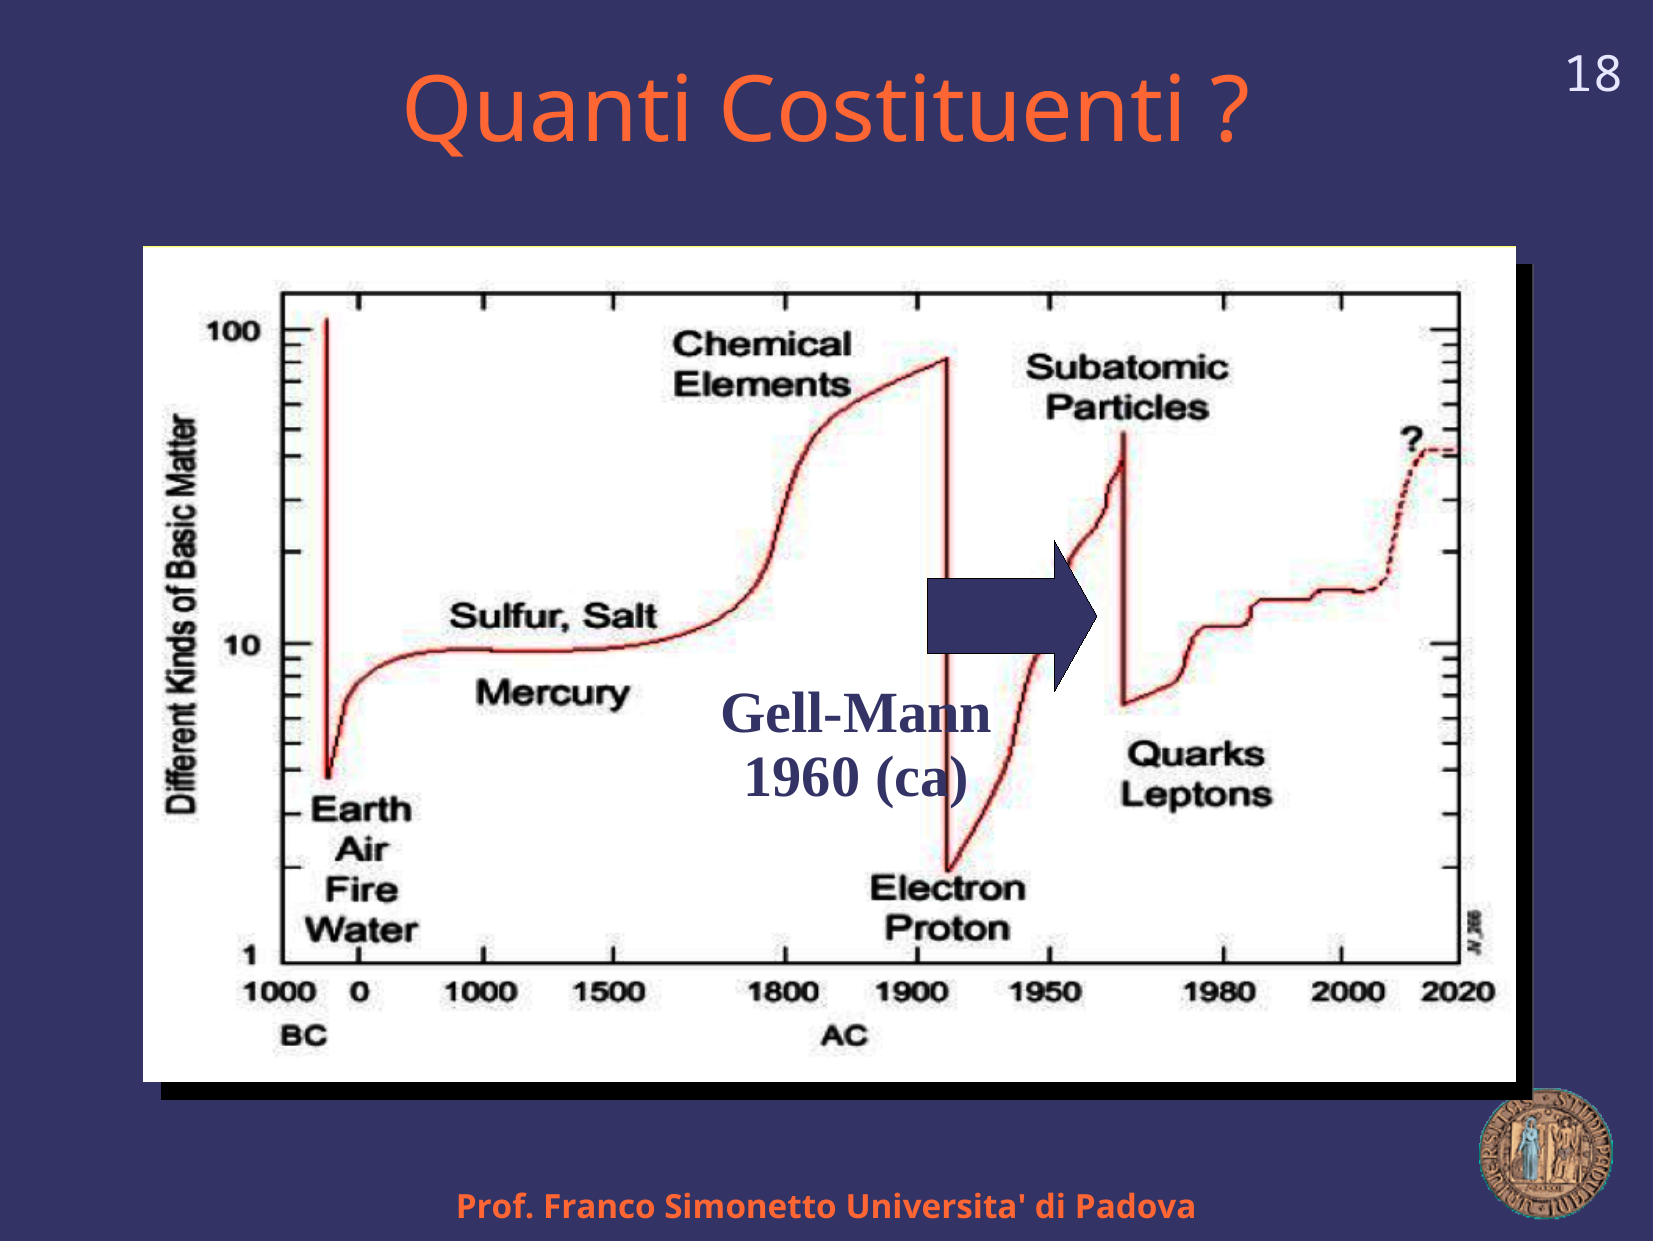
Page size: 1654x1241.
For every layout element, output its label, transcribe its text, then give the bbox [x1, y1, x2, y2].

text_box [927, 540, 1097, 692]
text_box Gell-Mann 1960 (ca) [705, 672, 1008, 817]
picture [1479, 1087, 1613, 1221]
title Quanti Costituenti ? [82, 55, 1571, 156]
picture [143, 246, 1516, 1082]
